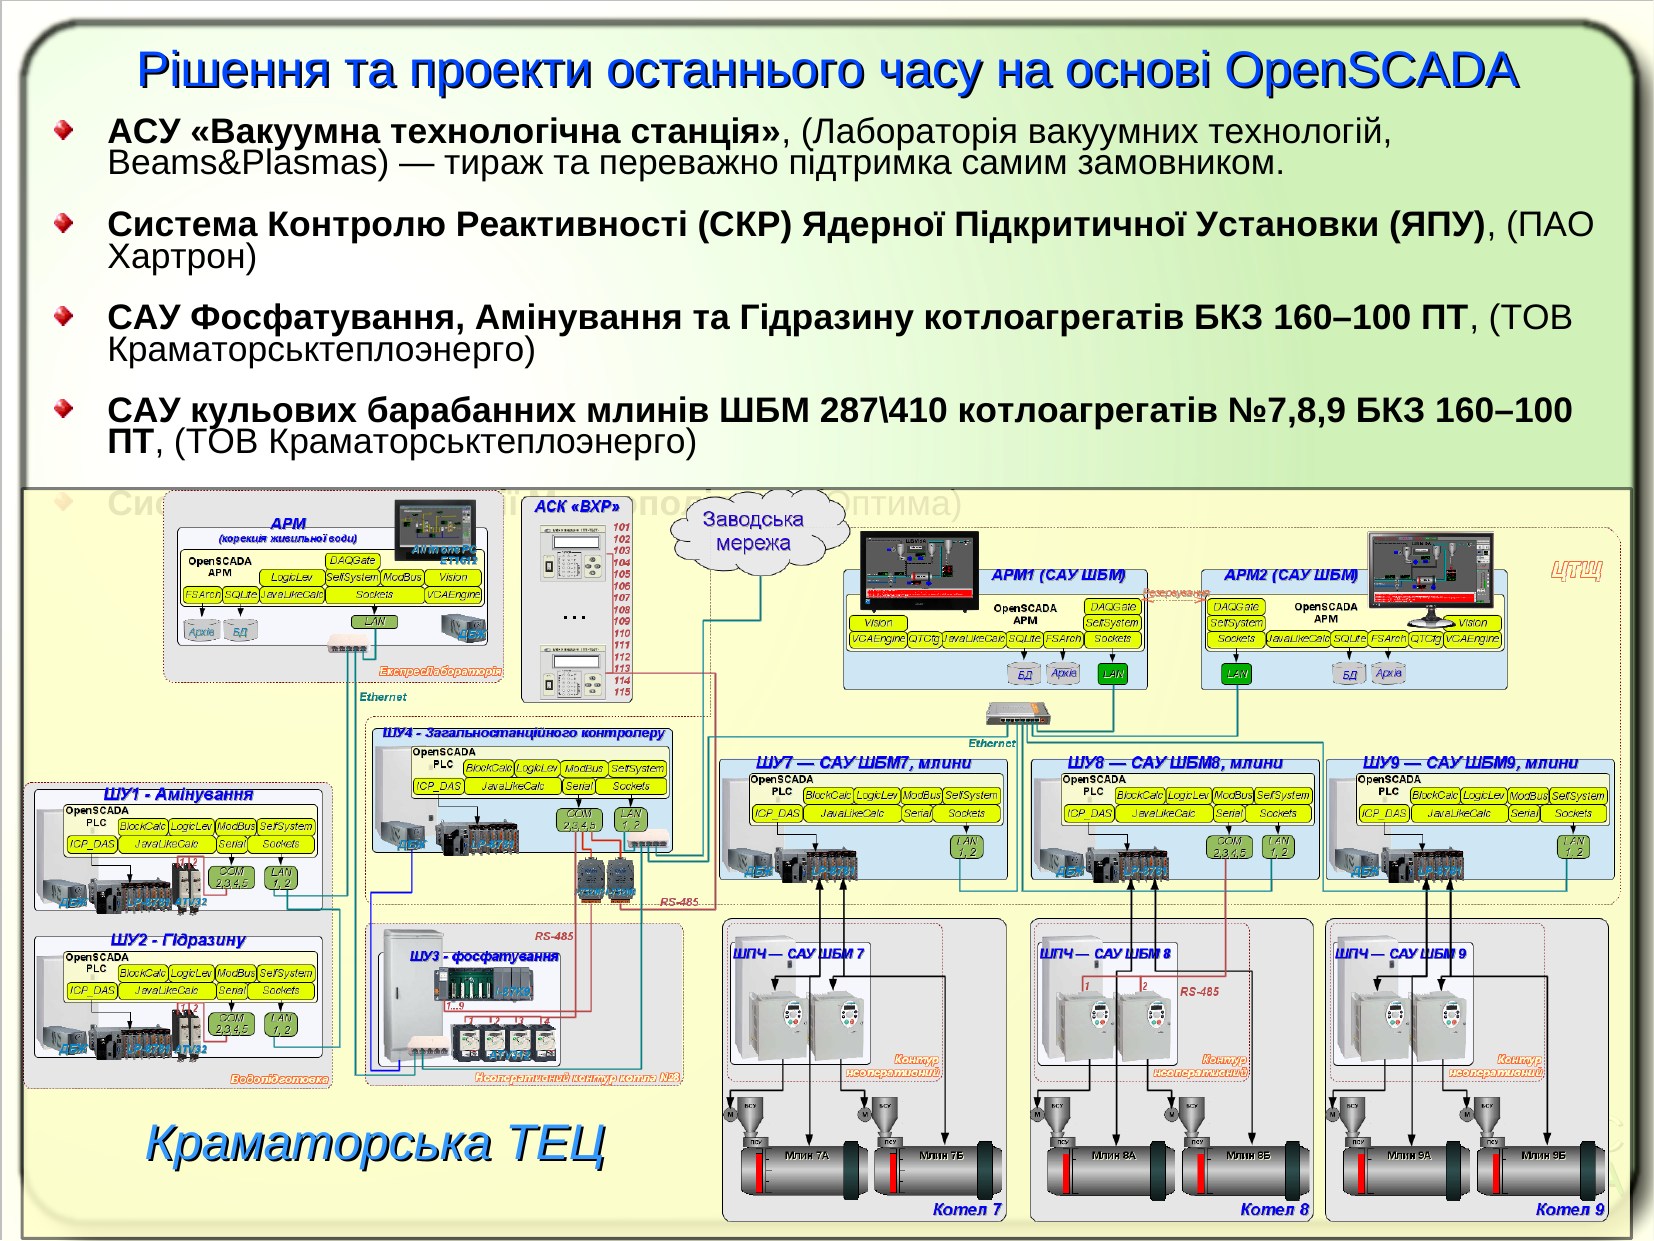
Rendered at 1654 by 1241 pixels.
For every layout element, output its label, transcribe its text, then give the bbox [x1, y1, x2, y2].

title Рішення та проекти останнього часу на основі OpenSCADA [25, 22, 1630, 107]
picture [23, 490, 1630, 1237]
list АСУ «Вакуумна технологічна станція», (Лабораторія вакуумних технологій, Beams&Plasmas) — тираж та переважно підтримка самим замовником. Система Контролю Реактивності (СКР) Ядерної Підкритичної Установки (ЯПУ), (ПАО Хартрон) САУ Фосфатування, Амінування та Гідразину котлоагрегатів БКЗ 160–100 ПТ, (ТОВ Краматорськтеплоэнерго) САУ кульових барабанних млинів ШБМ 287\410 котлоагрегатів №7,8,9 БКЗ 160–100 ПТ, (ТОВ Краматорськтеплоэнерго) Система Автоматизації Метрополітену, (Оптима) [37, 117, 1627, 487]
text_box Краматорська ТЕЦ [129, 1116, 620, 1187]
